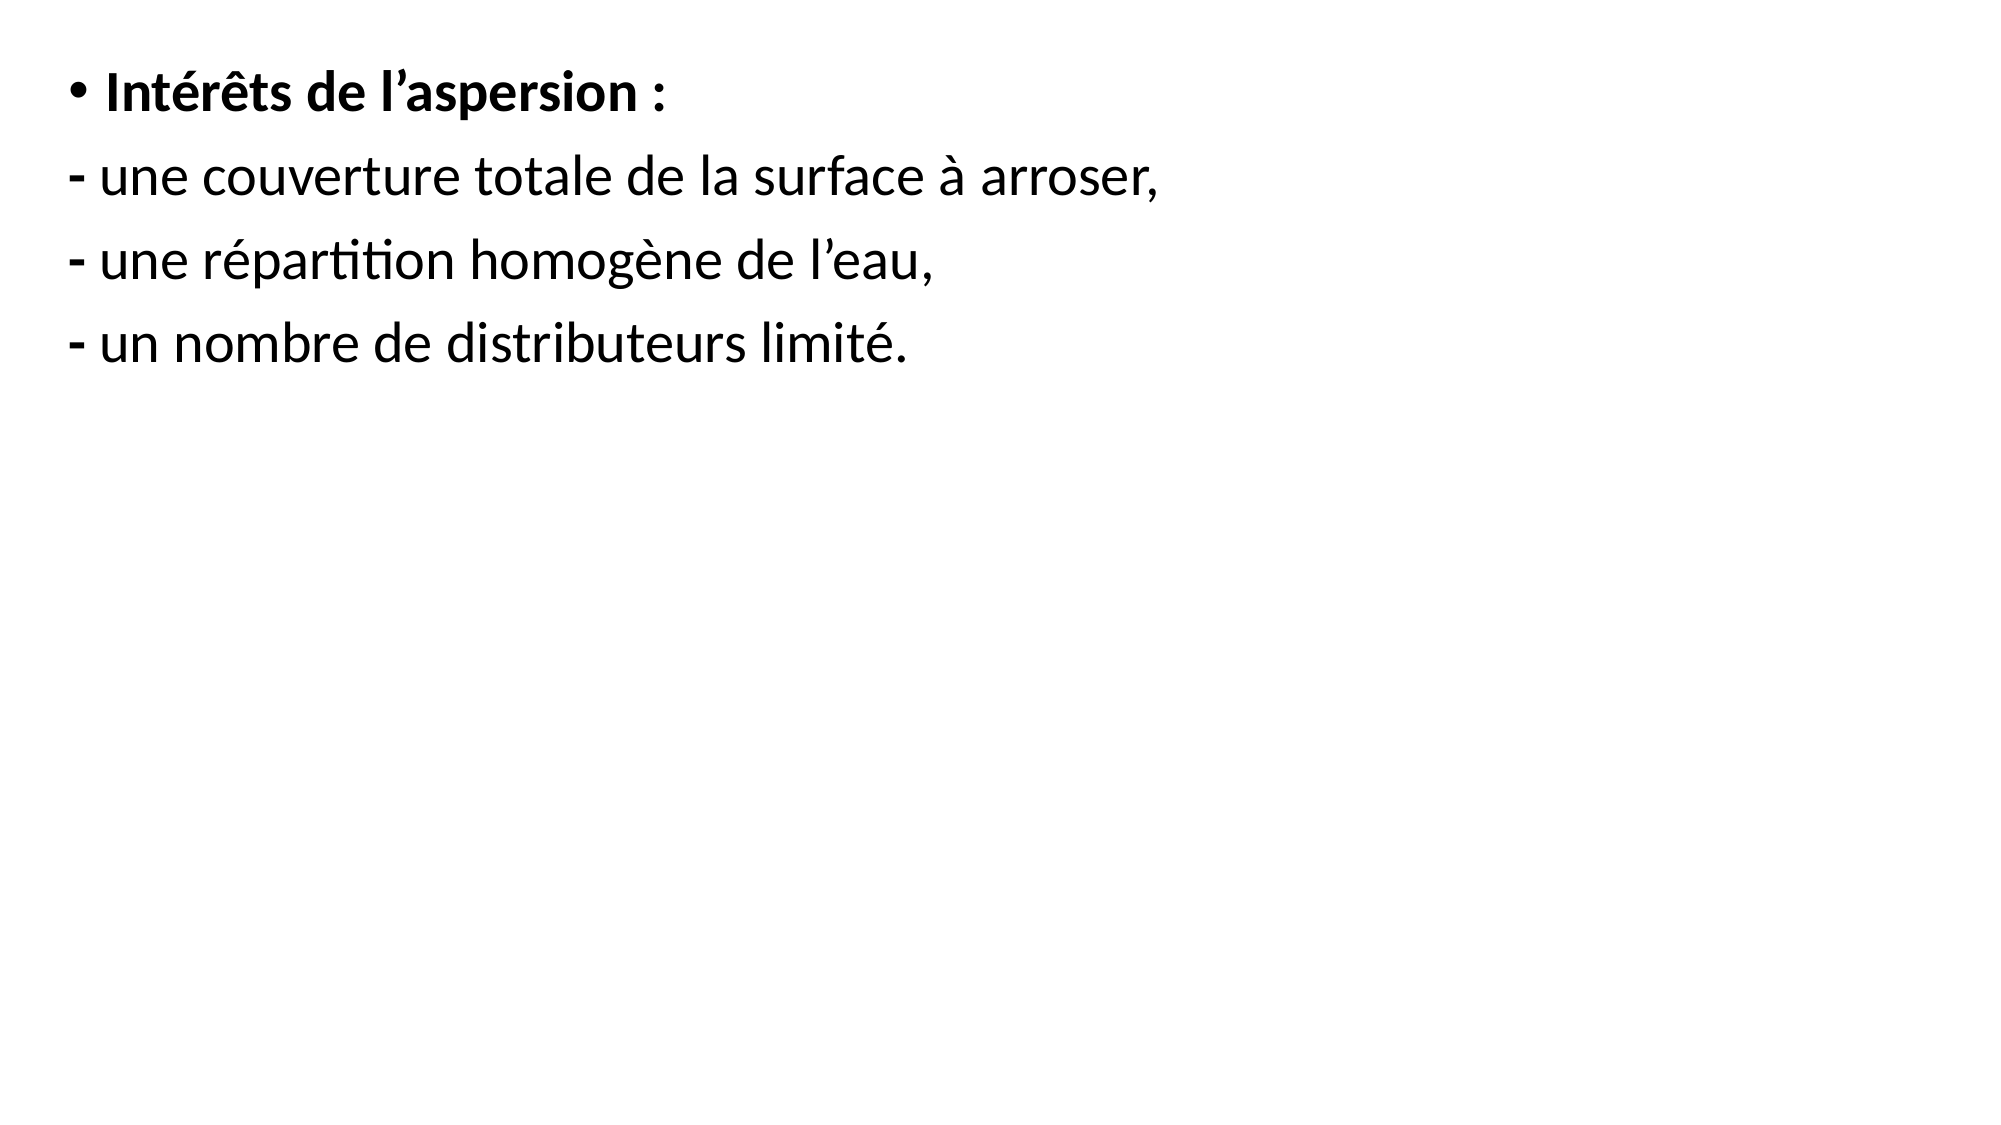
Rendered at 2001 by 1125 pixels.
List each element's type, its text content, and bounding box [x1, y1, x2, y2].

list Intérêts de l’aspersion : - une couverture totale de la surface à arroser, - une répartition homogène de l’eau, - un nombre de distributeurs limité. [53, 54, 1779, 414]
